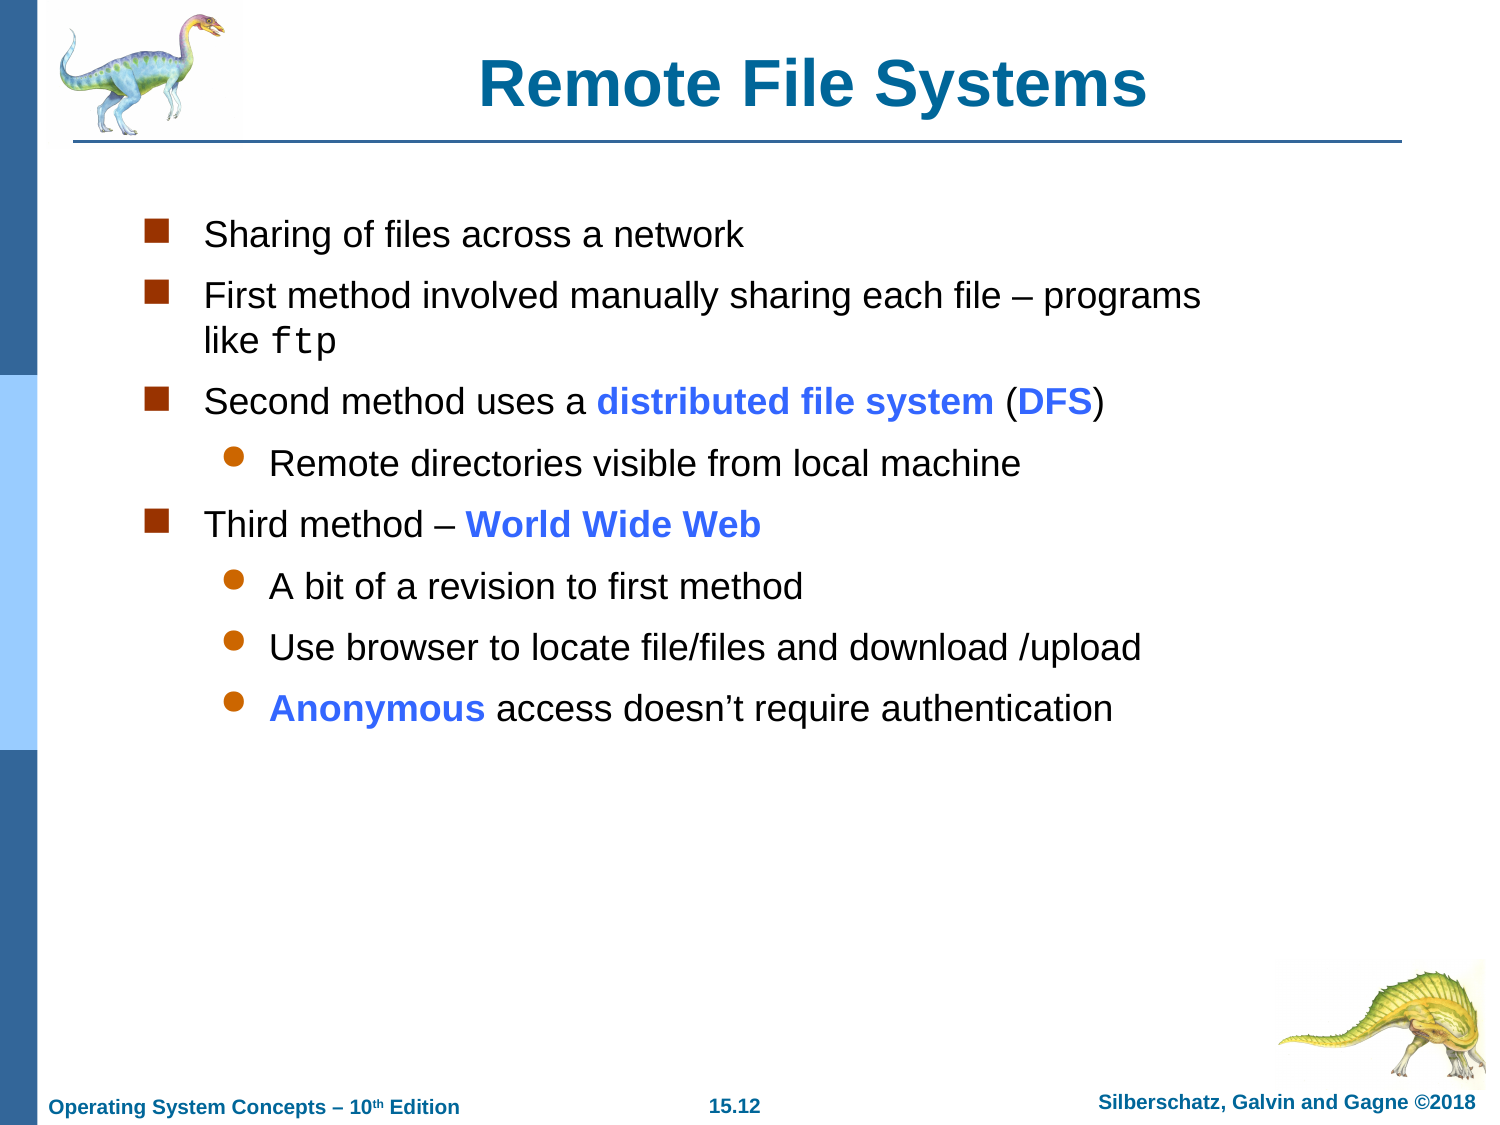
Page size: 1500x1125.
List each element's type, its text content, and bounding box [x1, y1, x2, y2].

list Sharing of files across a network First method involved manually sharing each file – programs like ftp Second method uses a distributed file system (DFS) Remote directories visible from local machine Third method – World Wide Web A bit of a revision to first method Use browser to locate file/files and download /upload Anonymous access doesn’t require authentication [132, 202, 1244, 946]
picture [1275, 959, 1486, 1090]
title Remote File Systems [222, 32, 1405, 128]
picture [46, 0, 243, 149]
picture [1415, 1094, 1423, 1099]
